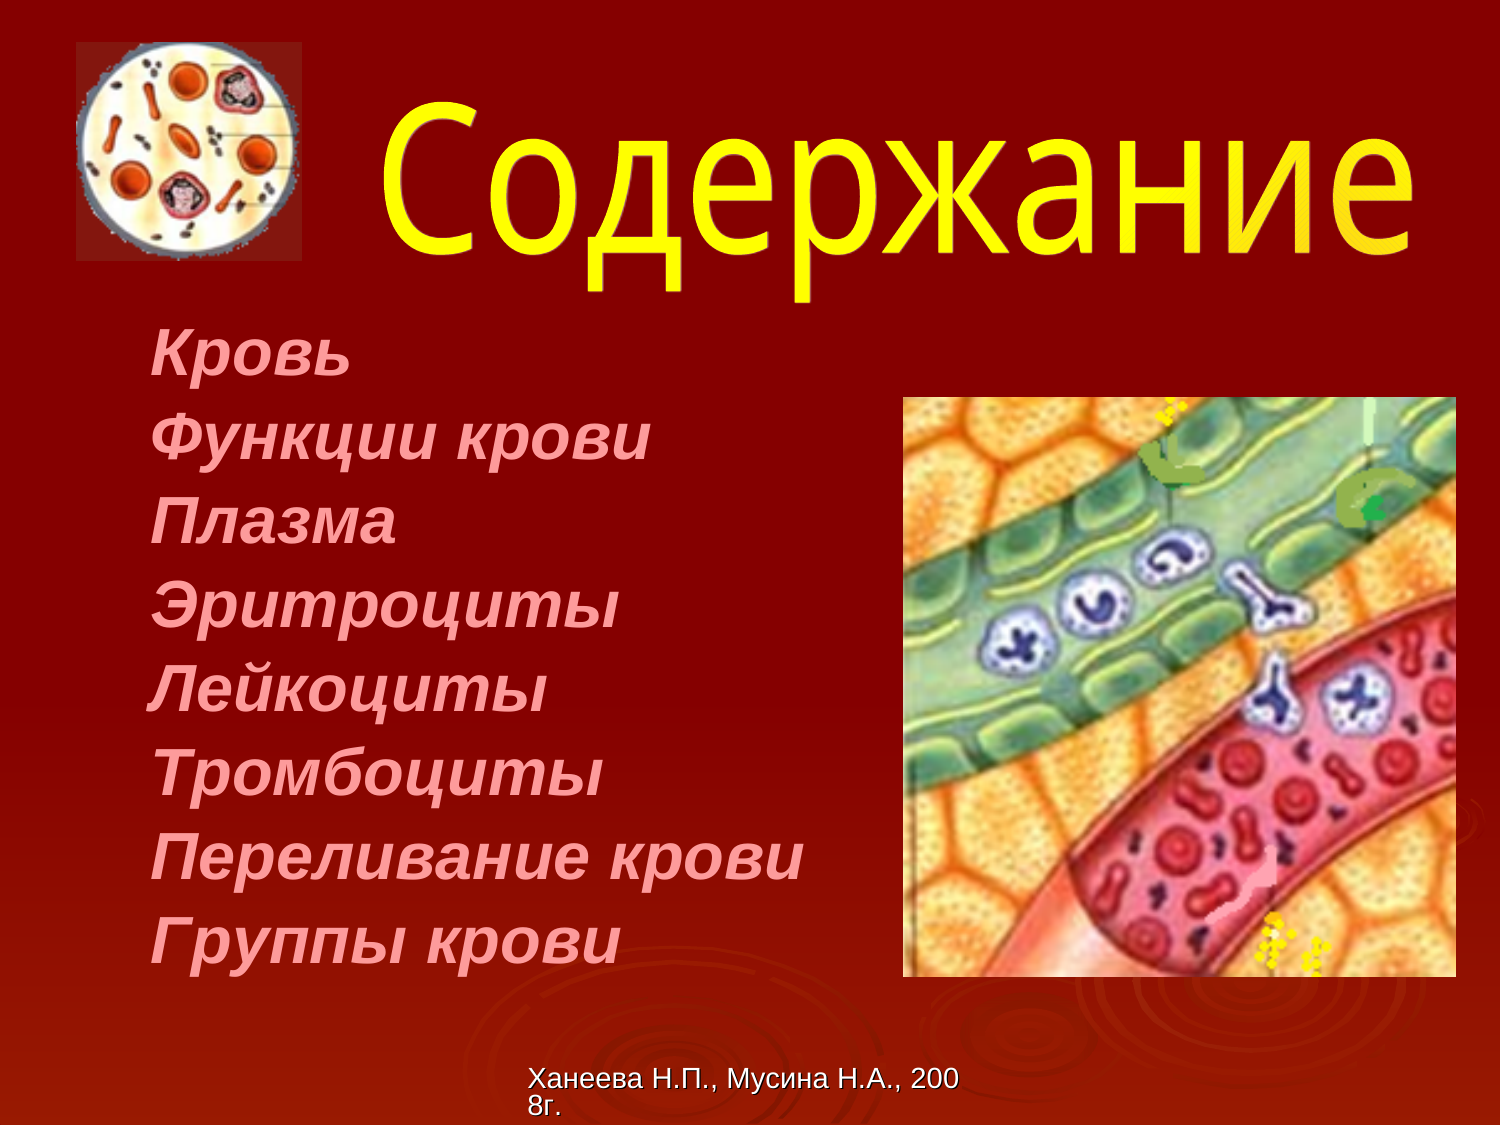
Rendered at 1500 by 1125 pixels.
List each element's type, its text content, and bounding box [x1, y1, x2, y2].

text_box Содержание [693, 138, 772, 255]
text_box Содержание [794, 138, 876, 303]
picture [903, 397, 1456, 977]
text_box Содержание [490, 138, 576, 255]
text_box Содержание [1119, 140, 1200, 253]
list Кровь Функции крови Плазма Эритроциты Лейкоциты Тромбоциты Переливание крови Группы крови [76, 314, 857, 1028]
text_box Содержание [587, 140, 681, 292]
text_box Содержание [1333, 138, 1412, 255]
text_box Содержание [1017, 139, 1092, 255]
text_box Содержание [881, 140, 1010, 253]
text_box Содержание [383, 101, 476, 255]
text_box Содержание [1228, 140, 1310, 253]
picture [76, 42, 302, 261]
